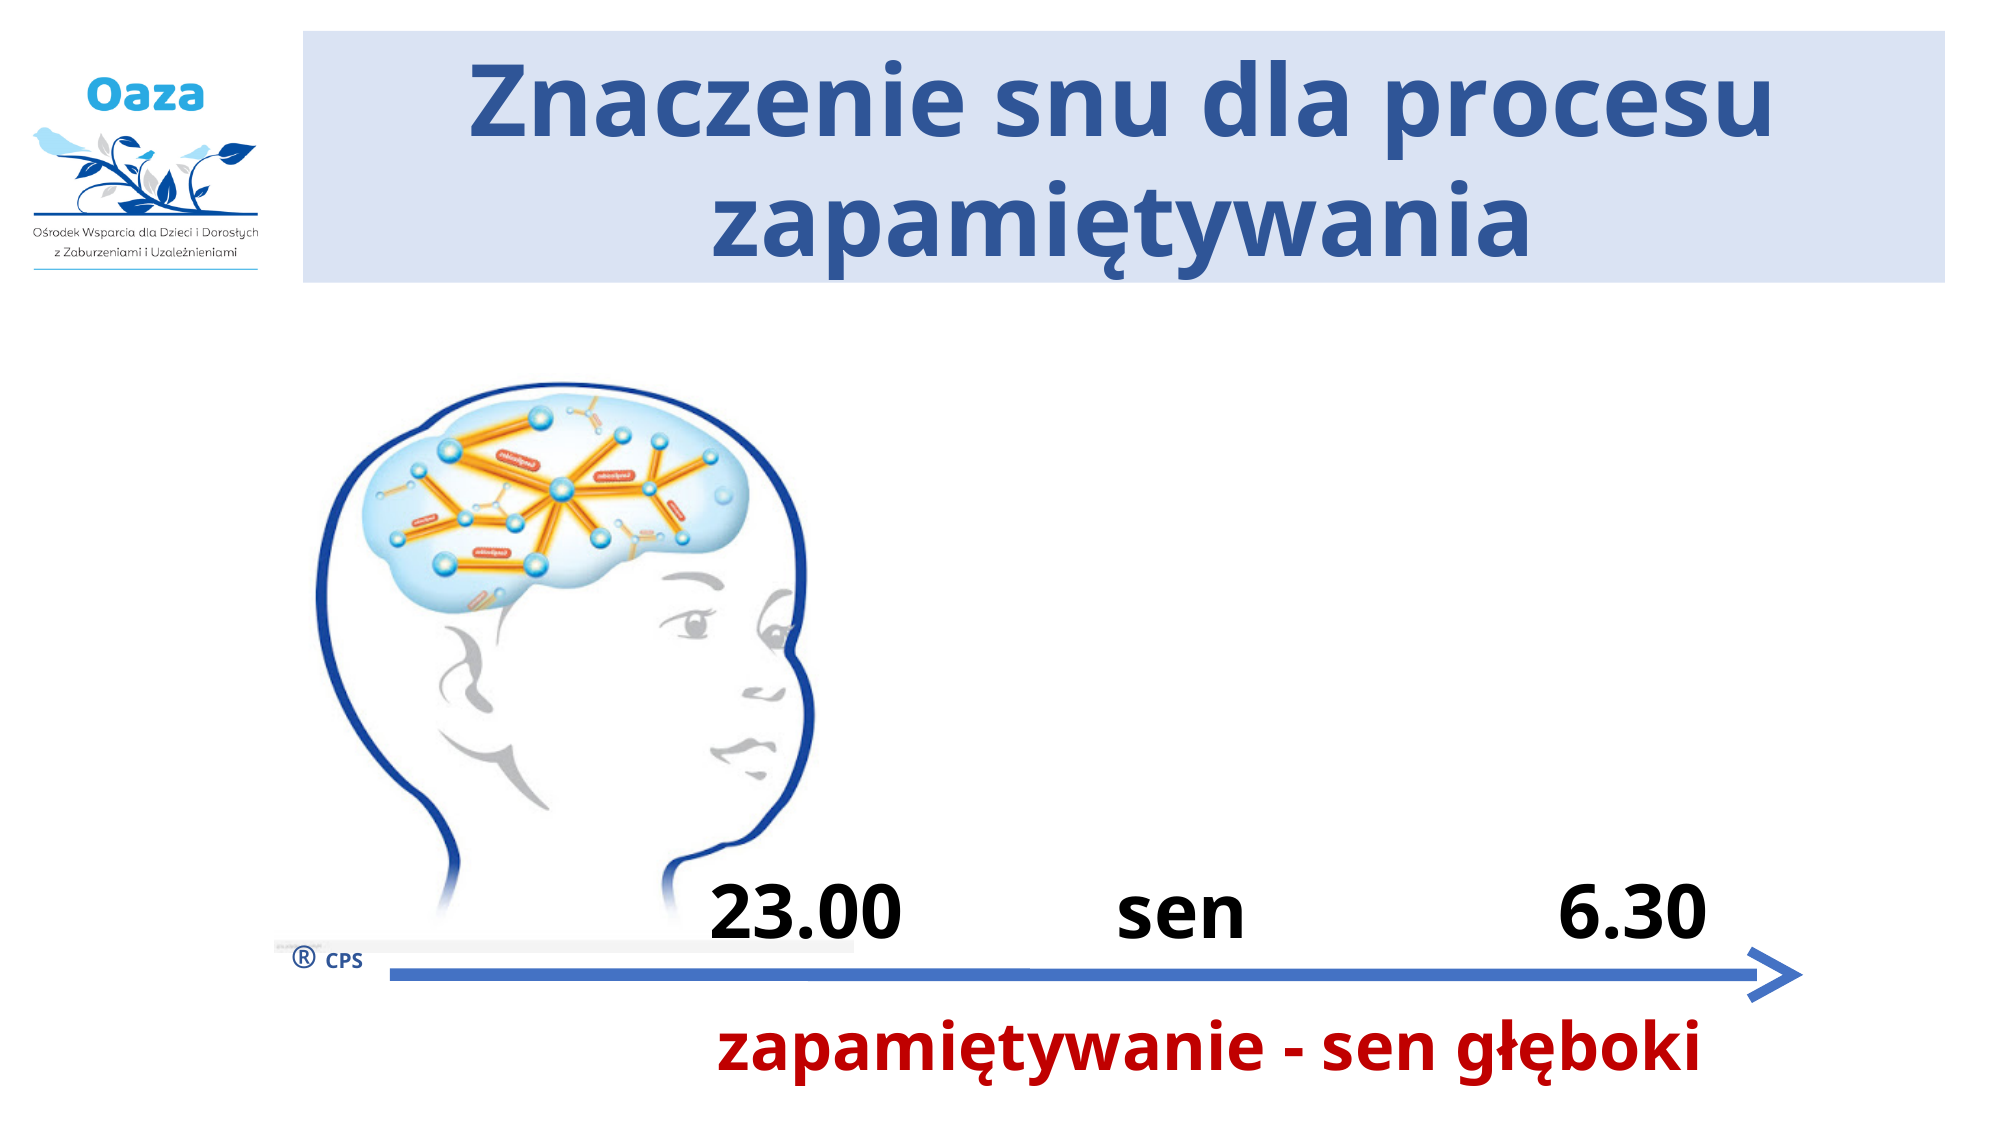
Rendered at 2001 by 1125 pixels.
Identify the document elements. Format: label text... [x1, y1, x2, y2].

picture [31, 42, 260, 272]
text_box 23.00 sen 6.30 zapamiętywanie - sen głęboki [695, 856, 1727, 1092]
text_box ® CPS [276, 929, 383, 983]
picture [274, 373, 854, 953]
text_box Znaczenie snu dla procesu zapamiętywania [303, 30, 1945, 283]
